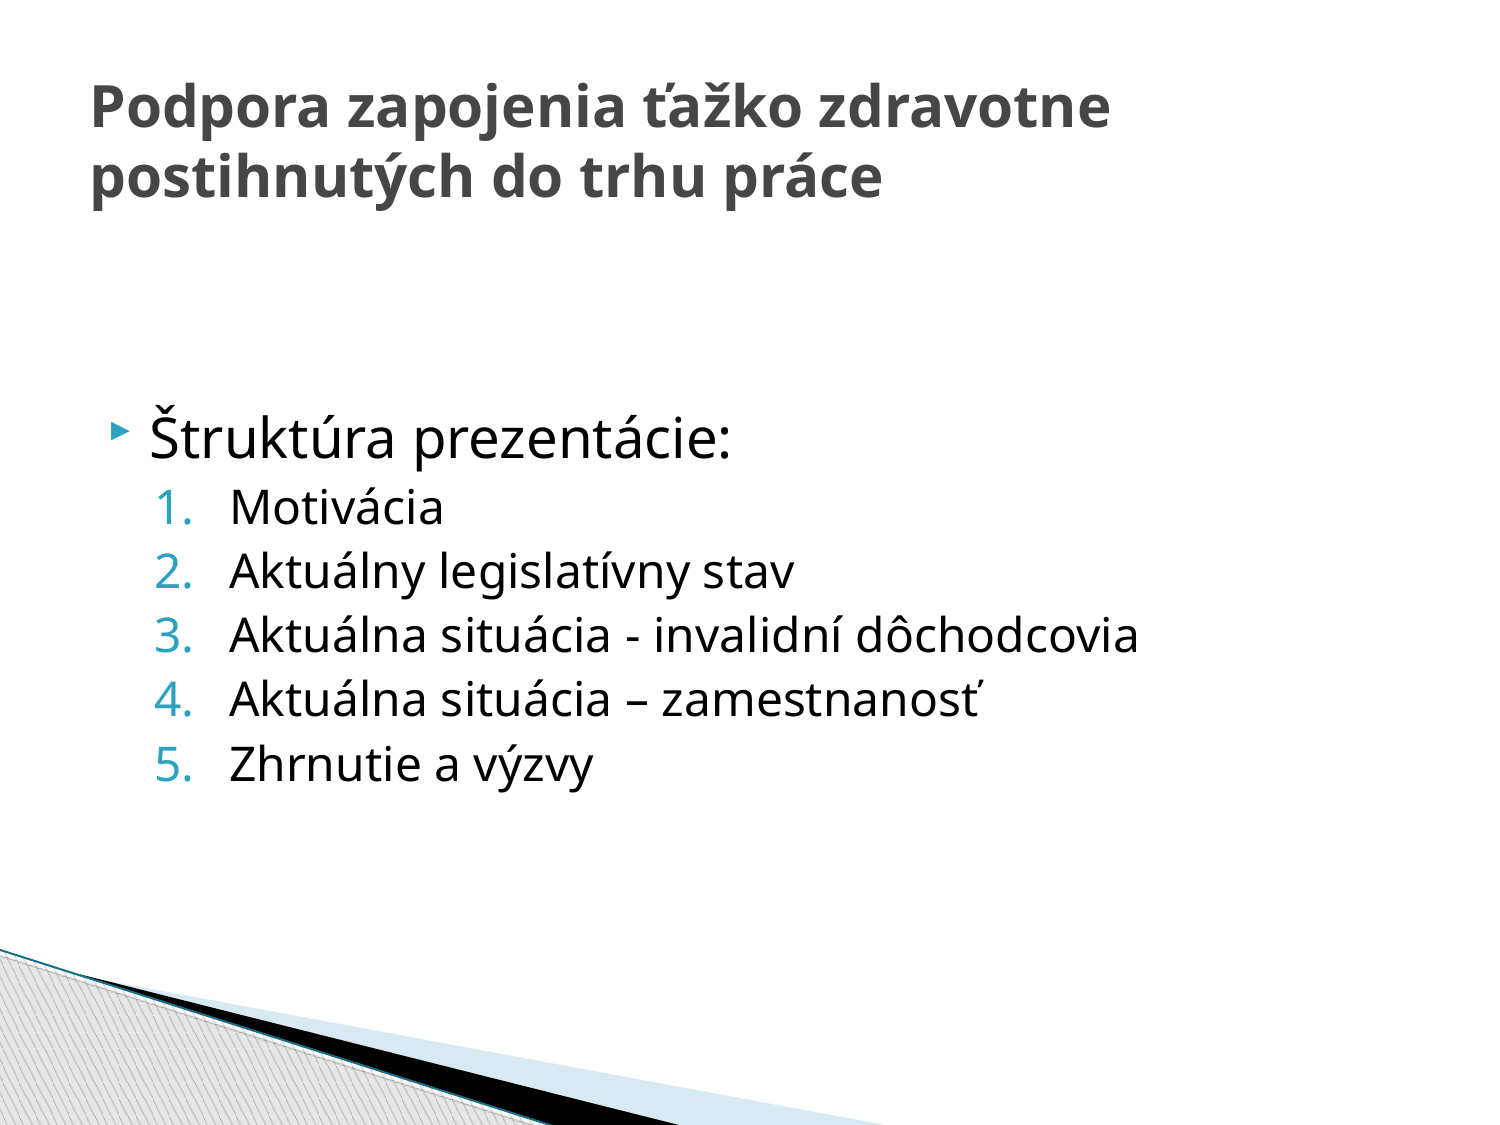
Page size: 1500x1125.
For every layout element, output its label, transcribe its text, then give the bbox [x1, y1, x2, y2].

title Podpora zapojenia ťažko zdravotne postihnutých do trhu práce [75, 45, 1425, 233]
list Štruktúra prezentácie: Motivácia Aktuálny legislatívny stav Aktuálna situácia - invalidní dôchodcovia Aktuálna situácia – zamestnanosť Zhrnutie a výzvy [75, 243, 1425, 986]
